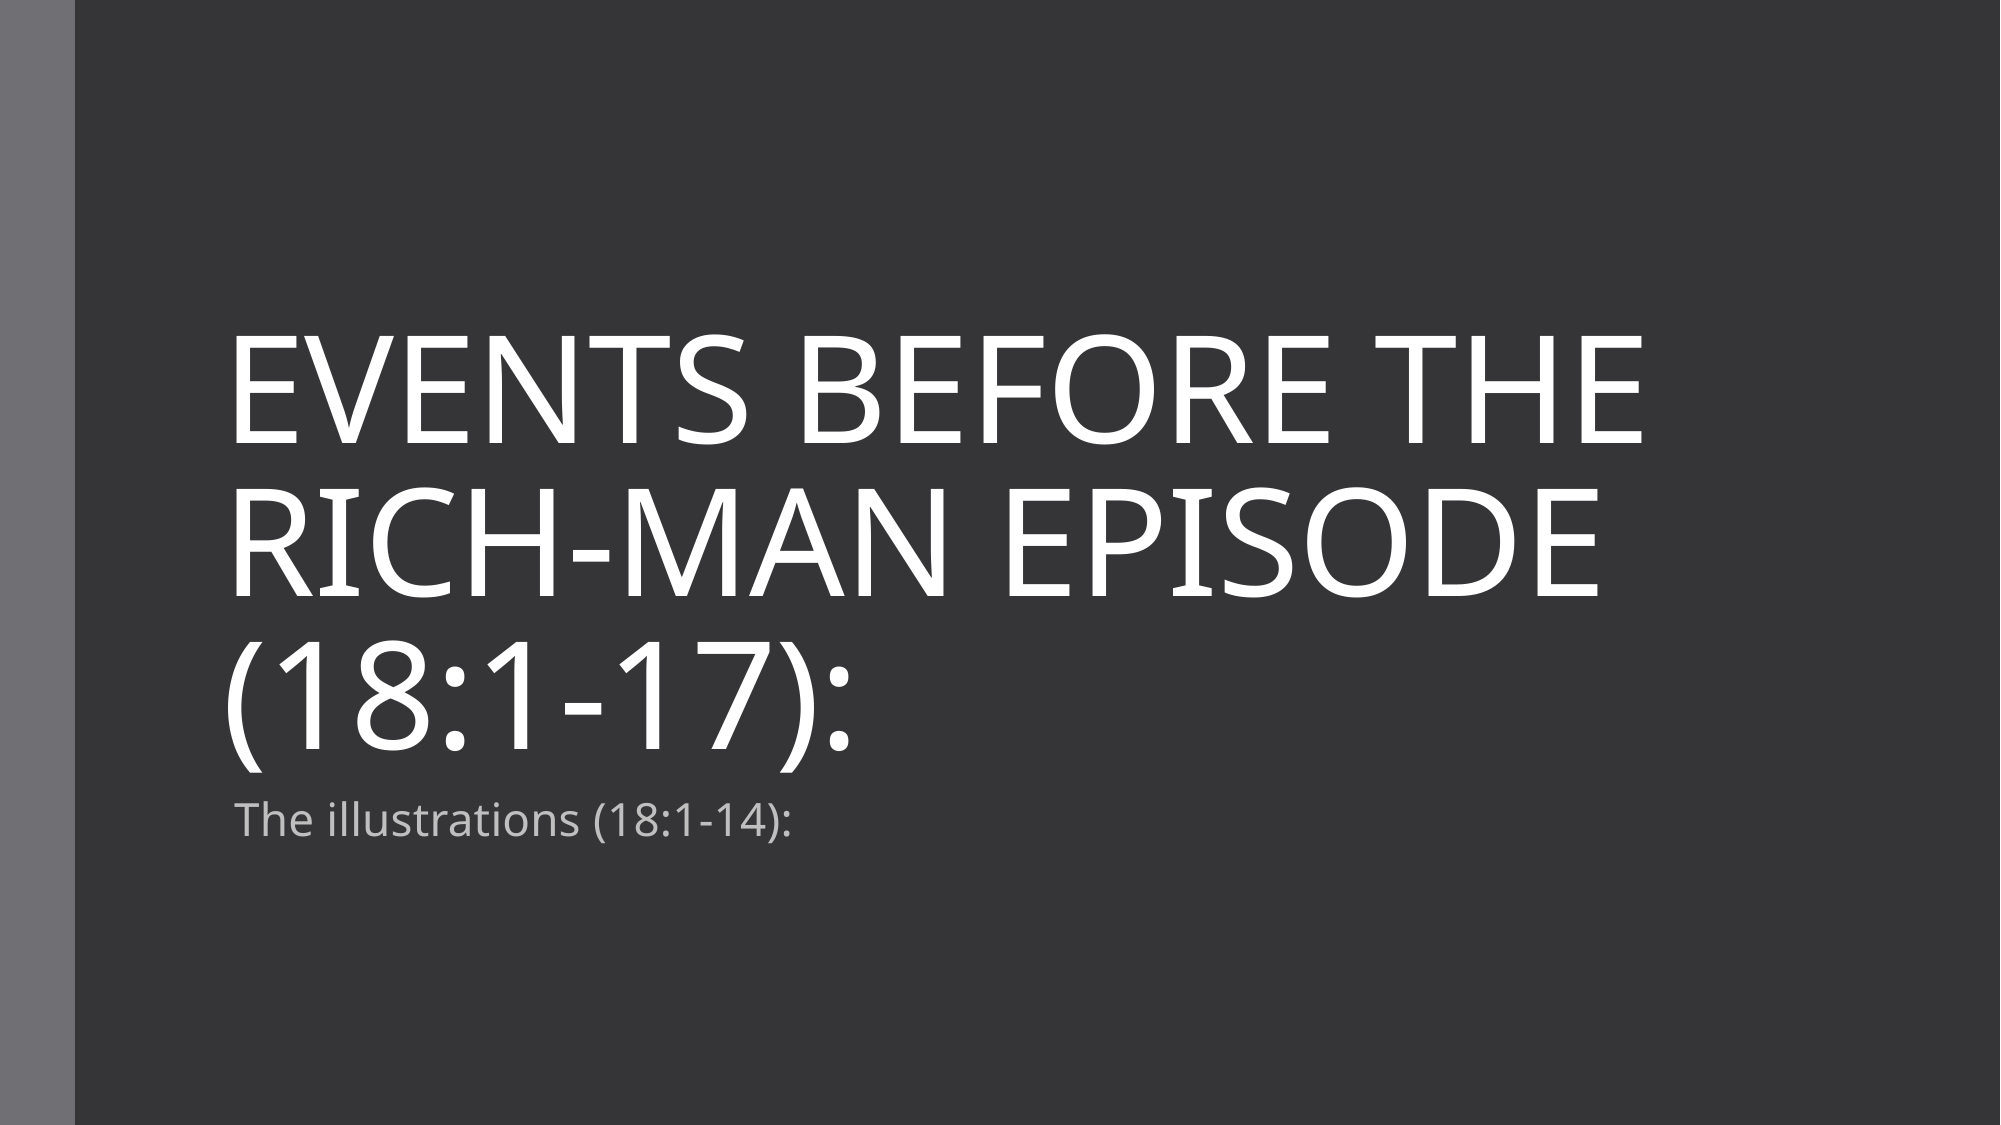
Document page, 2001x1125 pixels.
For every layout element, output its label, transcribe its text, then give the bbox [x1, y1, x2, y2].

subtitle The illustrations (18:1-14): [206, 787, 1752, 1066]
title EVENTS BEFORE THE RICH-MAN EPISODE (18:1-17): [206, 124, 1752, 787]
